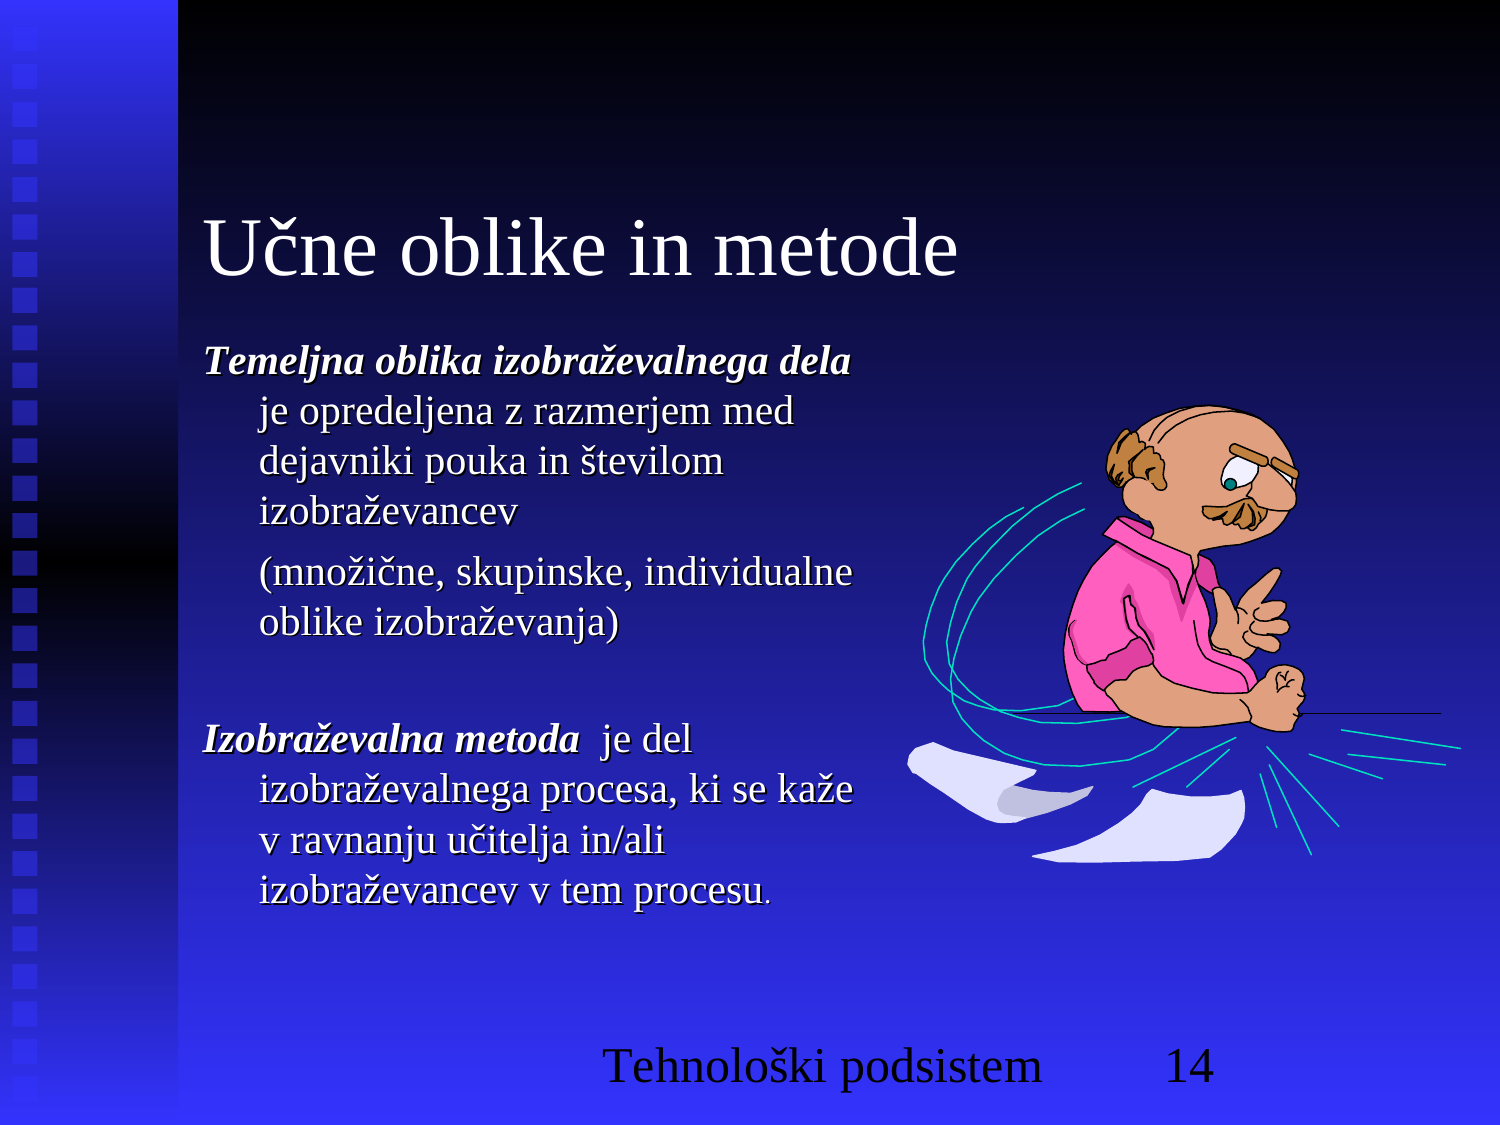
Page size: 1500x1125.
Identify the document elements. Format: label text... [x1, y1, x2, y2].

picture [906, 403, 1463, 865]
title Učne oblike in metode [187, 184, 1463, 300]
list Temeljna oblika izobraževalnega dela je opredeljena z razmerjem med dejavniki pouka in številom izobraževancev (množične, skupinske, individualne oblike izobraževanja) Izobraževalna metoda je del izobraževalnega procesa, ki se kaže v ravnanju učitelja in/ali izobraževancev v tem procesu. [187, 324, 895, 1046]
